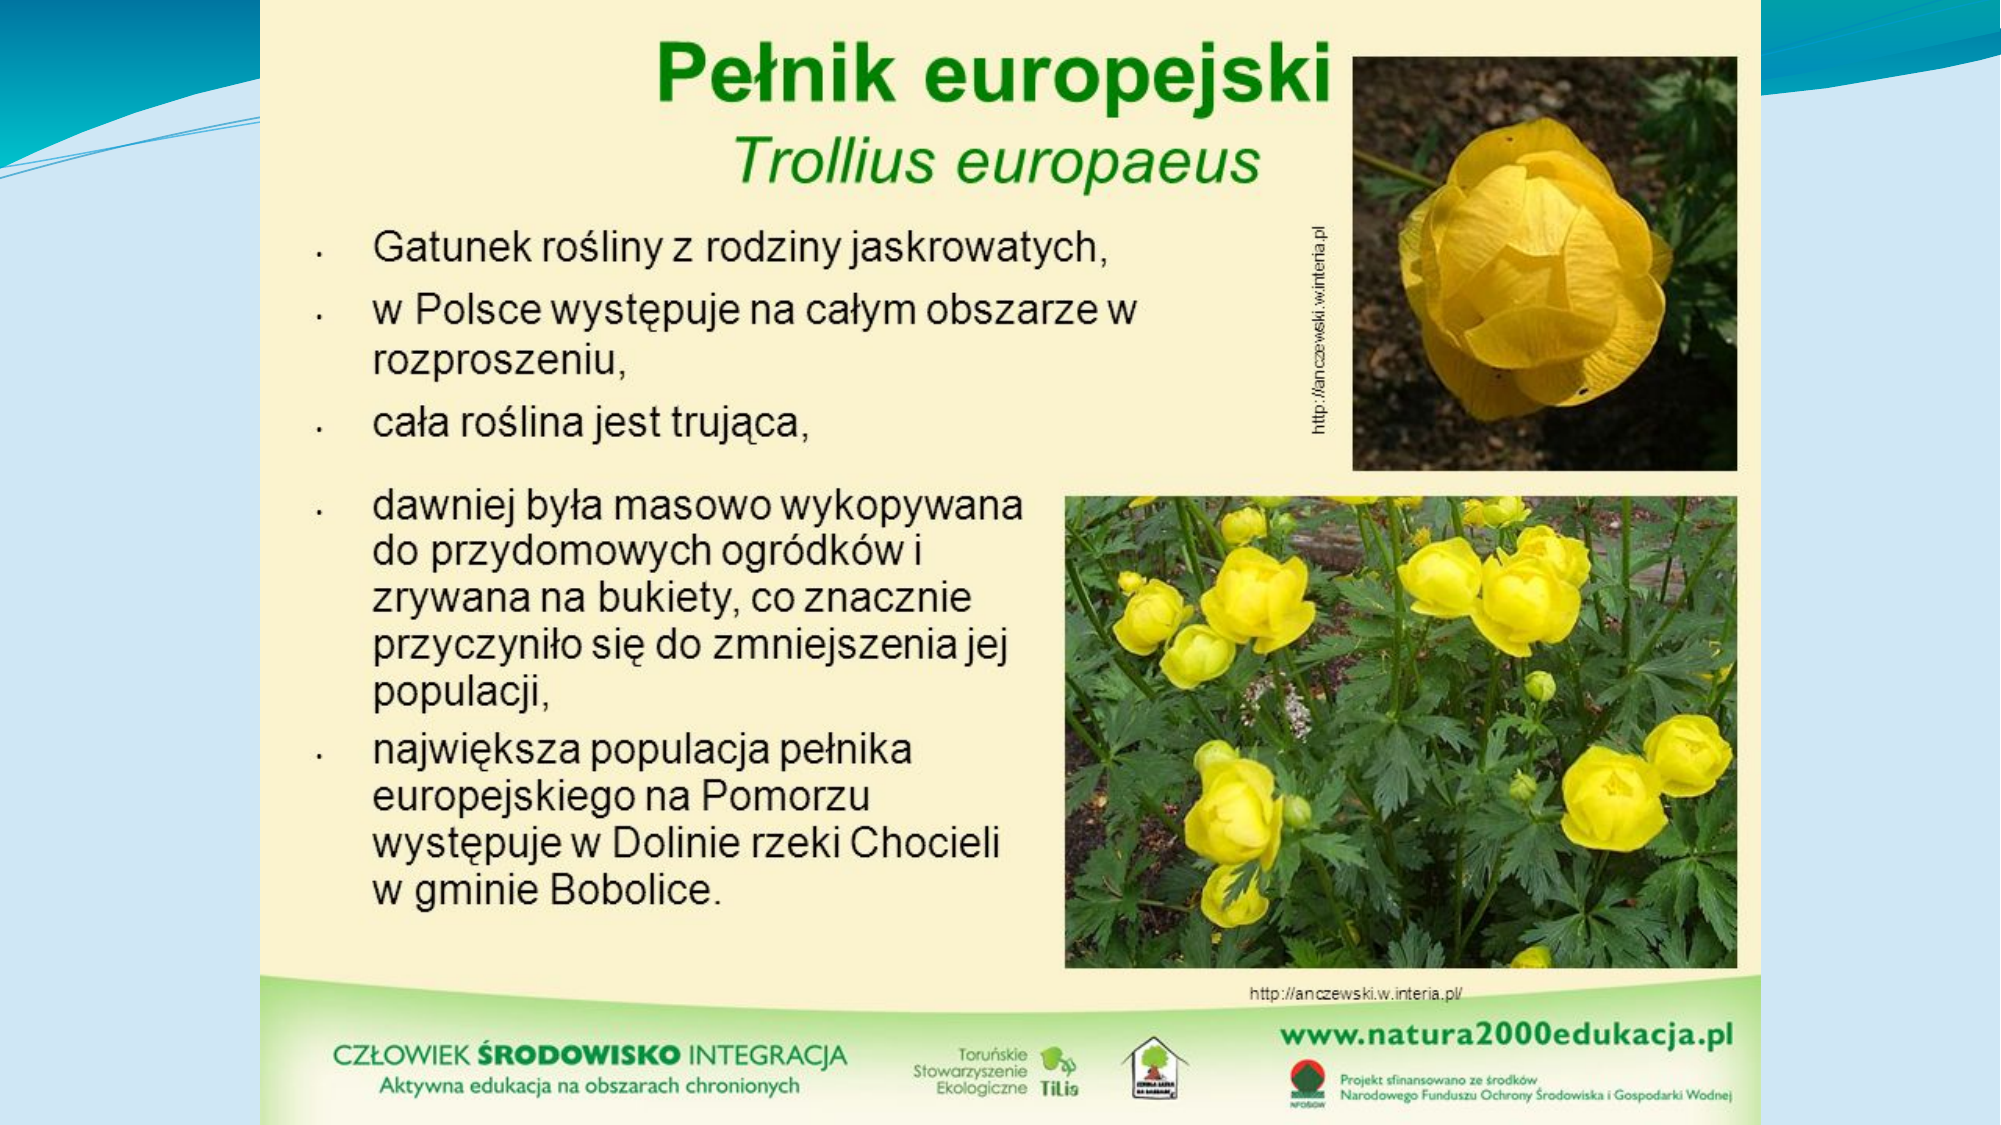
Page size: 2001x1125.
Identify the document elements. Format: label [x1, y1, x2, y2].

picture [260, 0, 1761, 1125]
